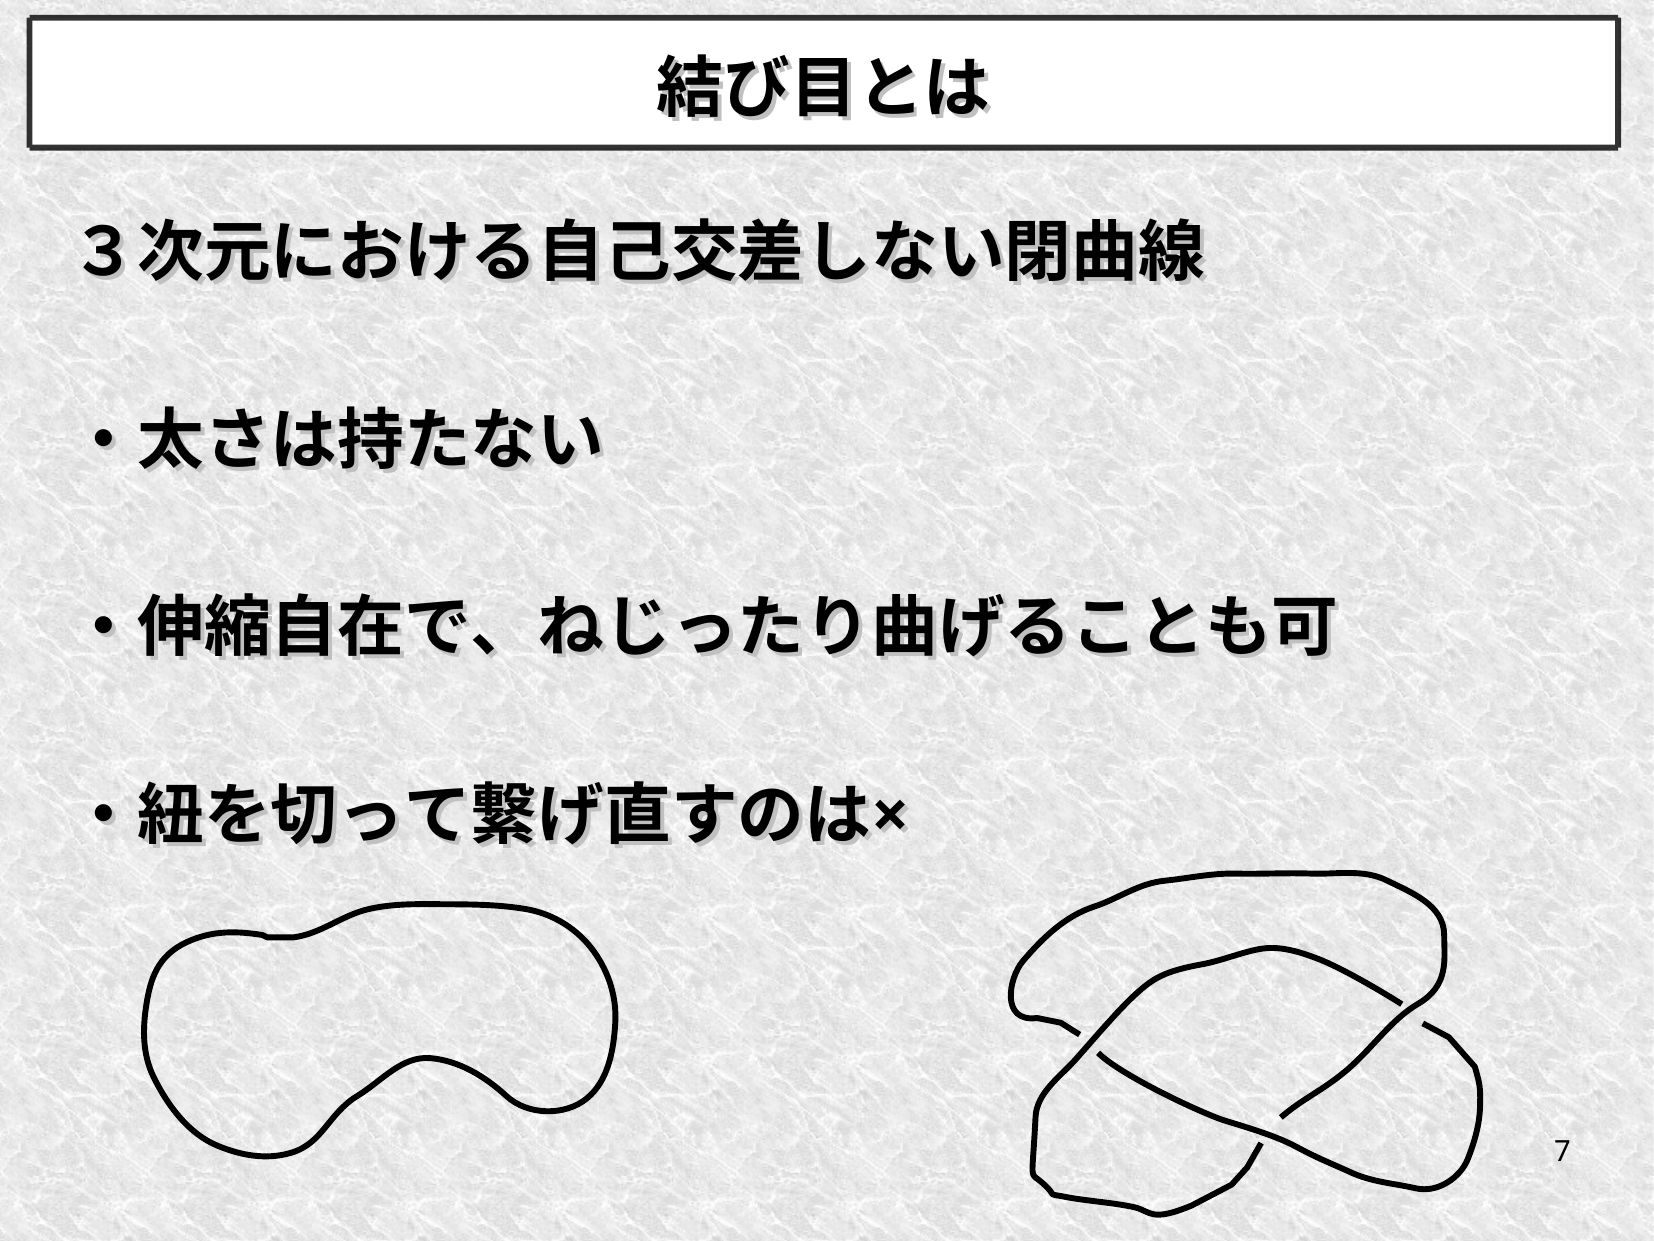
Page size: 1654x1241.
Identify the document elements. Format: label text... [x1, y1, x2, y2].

picture [0, 0, 1654, 1241]
text_box 結び目とは [29, 17, 1619, 148]
text_box ３次元における自己交差しない閉曲線 ・太さは持たない ・伸縮自在で、ねじったり曲げることも可 ・紐を切って繋げ直すのは× [55, 190, 1459, 766]
